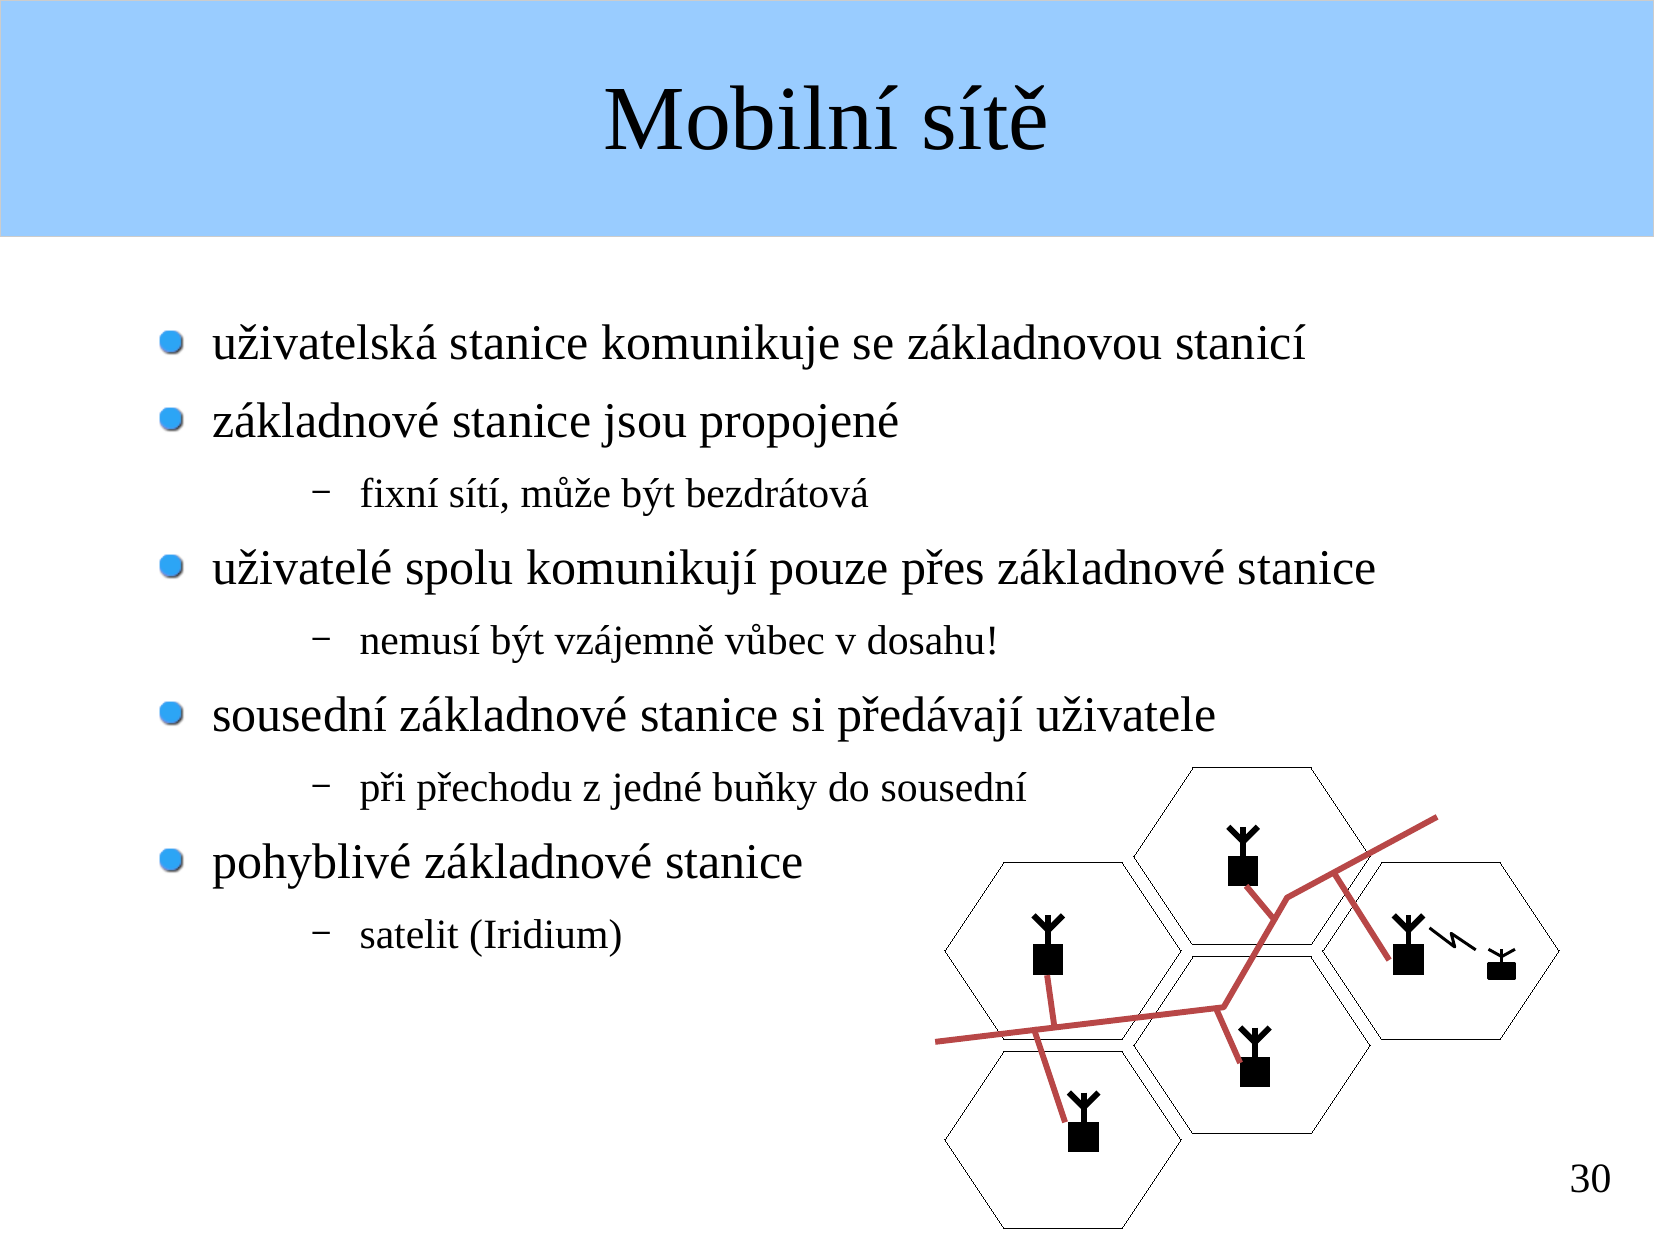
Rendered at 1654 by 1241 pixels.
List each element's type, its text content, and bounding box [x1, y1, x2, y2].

title Mobilní sítě [0, 0, 1654, 237]
text_box [1068, 1122, 1099, 1152]
text_box [1033, 944, 1063, 975]
text_box [1240, 1057, 1270, 1087]
text_box [1393, 944, 1424, 975]
text_box [1488, 963, 1516, 979]
text_box [1228, 856, 1258, 886]
list uživatelská stanice komunikuje se základnovou stanicí základnové stanice jsou propojené fixní sítí, může být bezdrátová uživatelé spolu komunikují pouze přes základnové stanice nemusí být vzájemně vůbec v dosahu! sousední základnové stanice si předávají uživatele při přechodu z jedné buňky do sousední pohyblivé základnové stanice satelit (Iridium) [123, 315, 1536, 1200]
